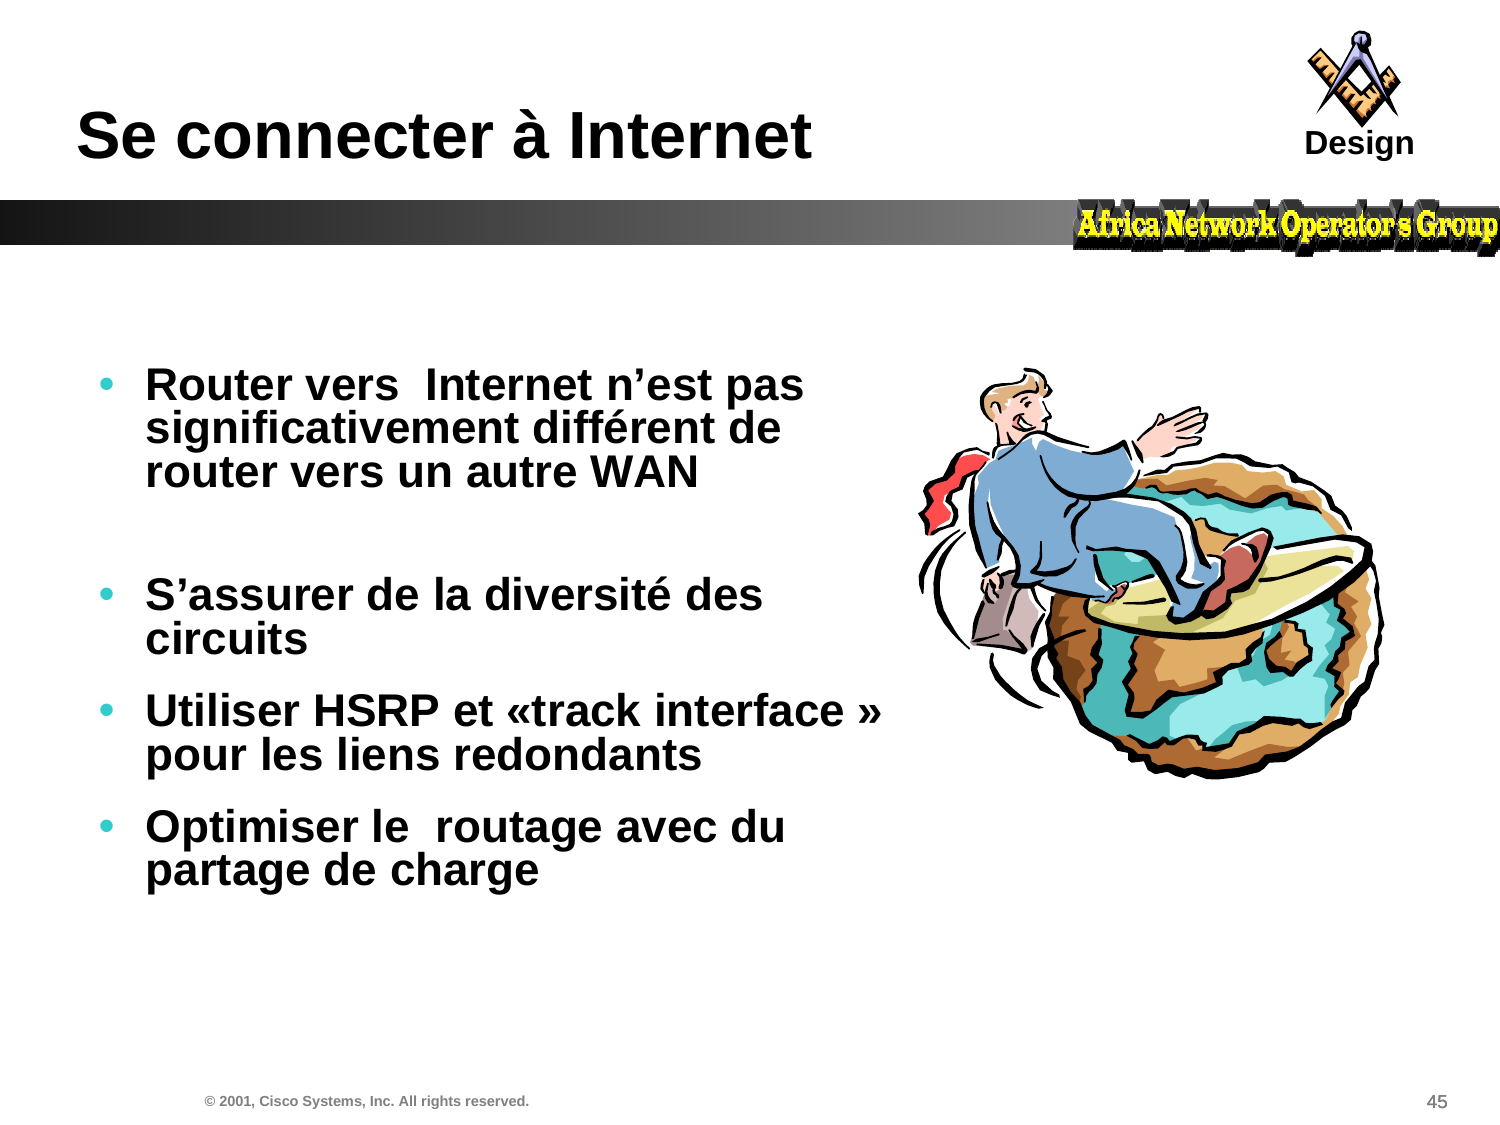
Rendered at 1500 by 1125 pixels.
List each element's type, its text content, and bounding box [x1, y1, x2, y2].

text_box Design [1292, 118, 1428, 168]
title Se connecter à Internet [62, 41, 1314, 180]
picture [917, 365, 1389, 784]
picture [1070, 180, 1500, 275]
list Router vers Internet n’est pas significativement différent de router vers un autre WAN S’assurer de la diversité des circuits Utiliser HSRP et «track interface » pour les liens redondants Optimiser le routage avec du partage de charge [74, 336, 908, 923]
picture [1307, 29, 1402, 118]
